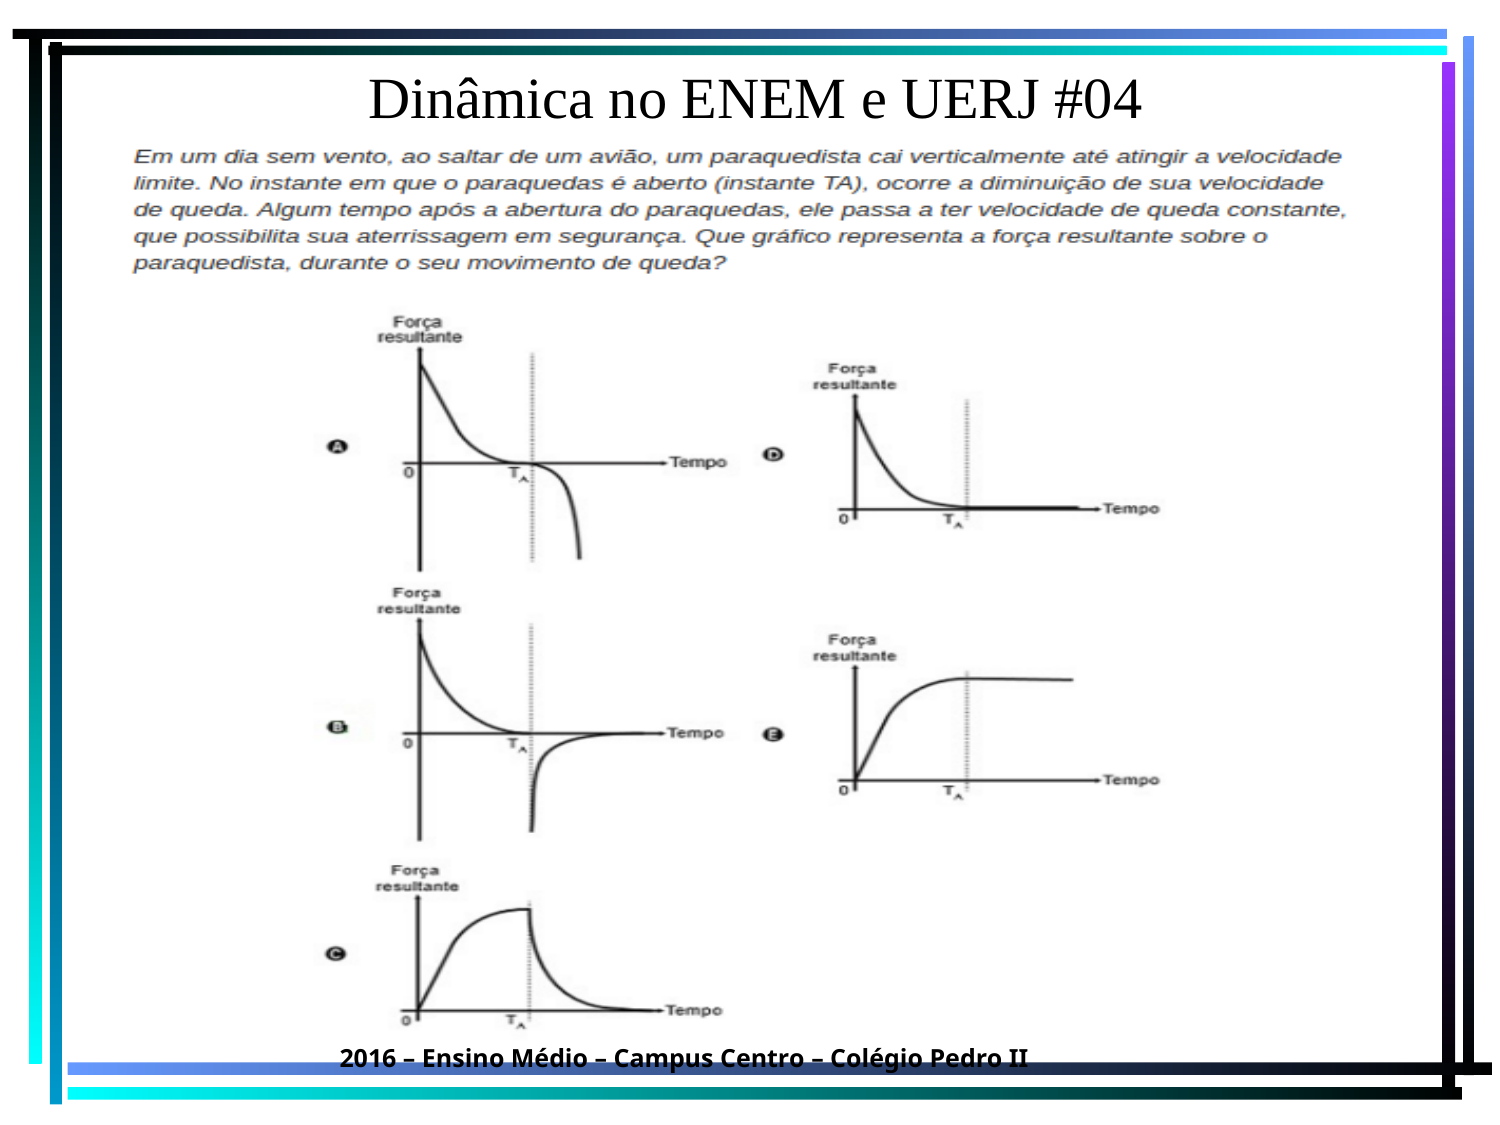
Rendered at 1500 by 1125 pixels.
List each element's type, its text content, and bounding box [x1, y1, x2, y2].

picture [0, 0, 1500, 1125]
text_box 2016 – Ensino Médio – Campus Centro – Colégio Pedro II [324, 1041, 1045, 1083]
title Dinâmica no ENEM e UERJ #04 [118, 59, 1394, 148]
